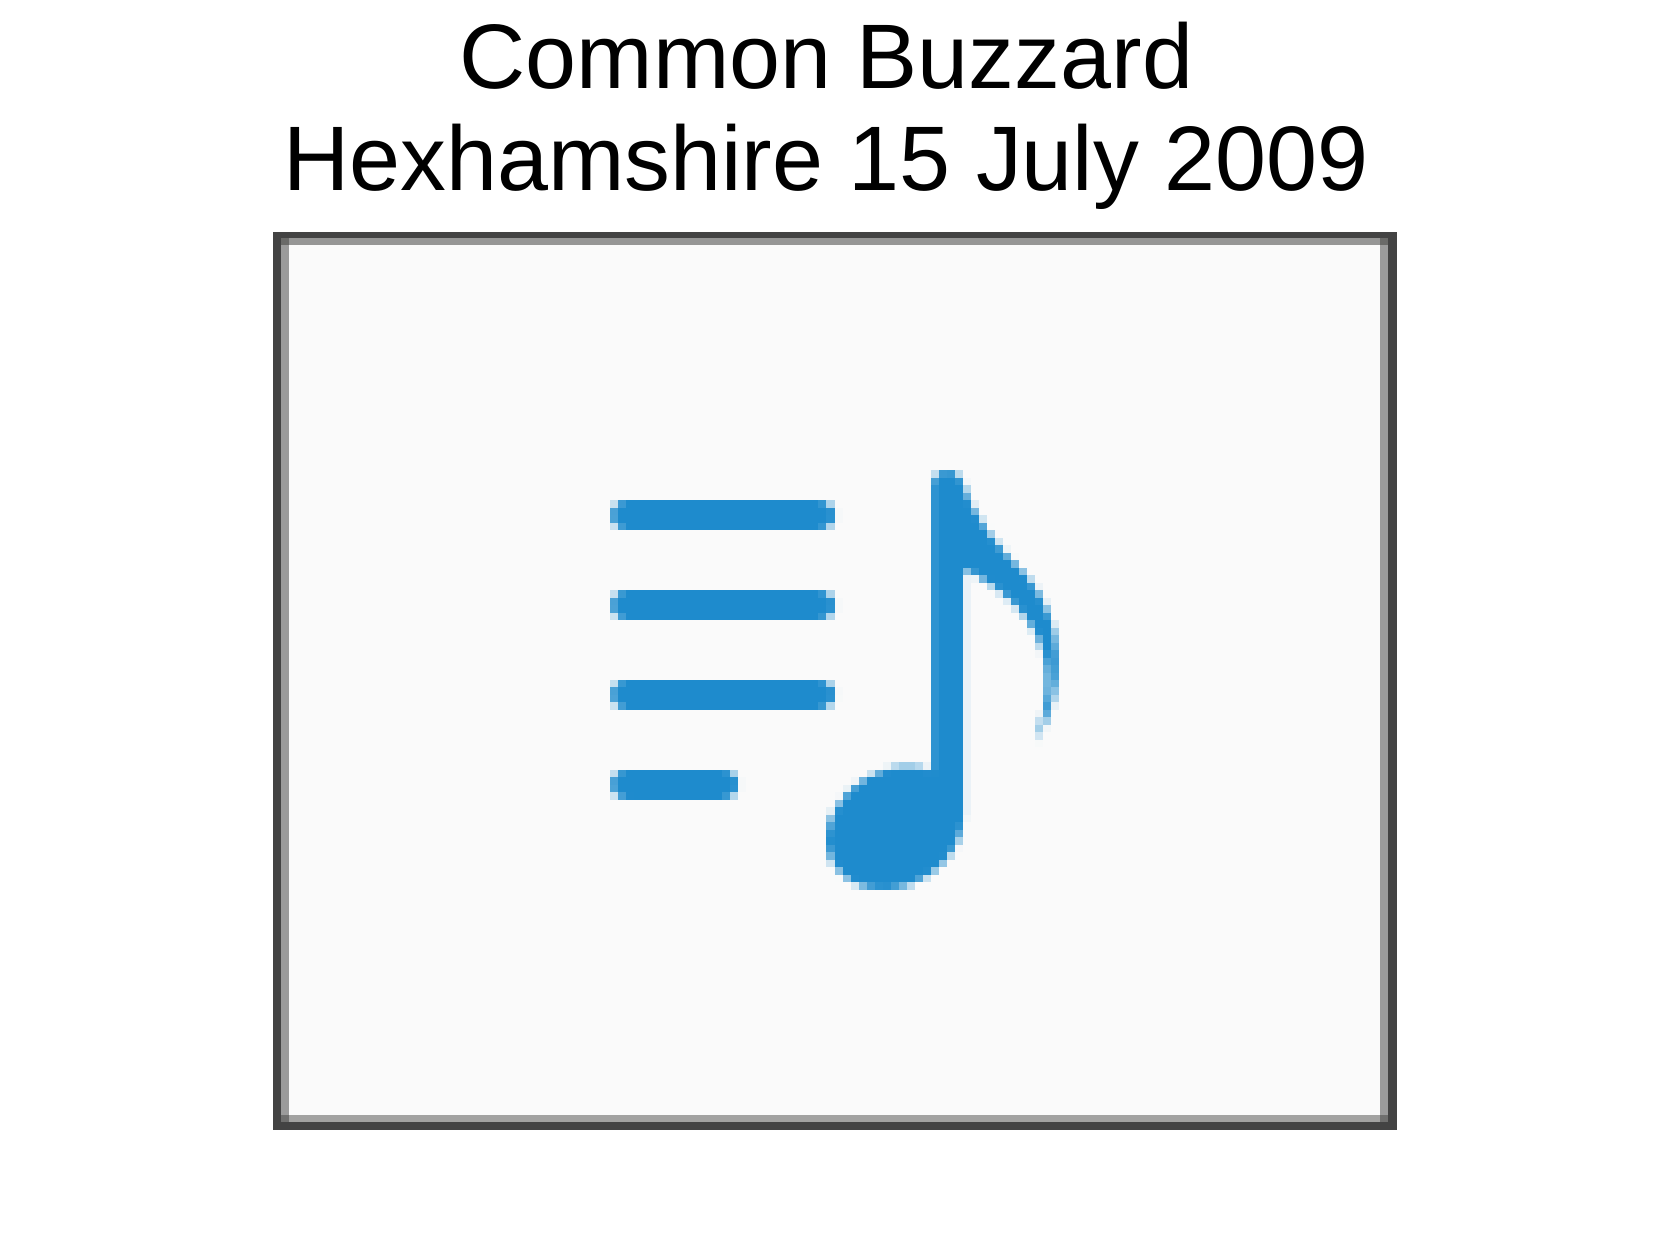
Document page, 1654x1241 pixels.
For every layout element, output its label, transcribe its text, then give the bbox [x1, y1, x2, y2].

text_box [272, 230, 1398, 1131]
title Common Buzzard Hexhamshire 15 July 2009 [82, 5, 1571, 313]
